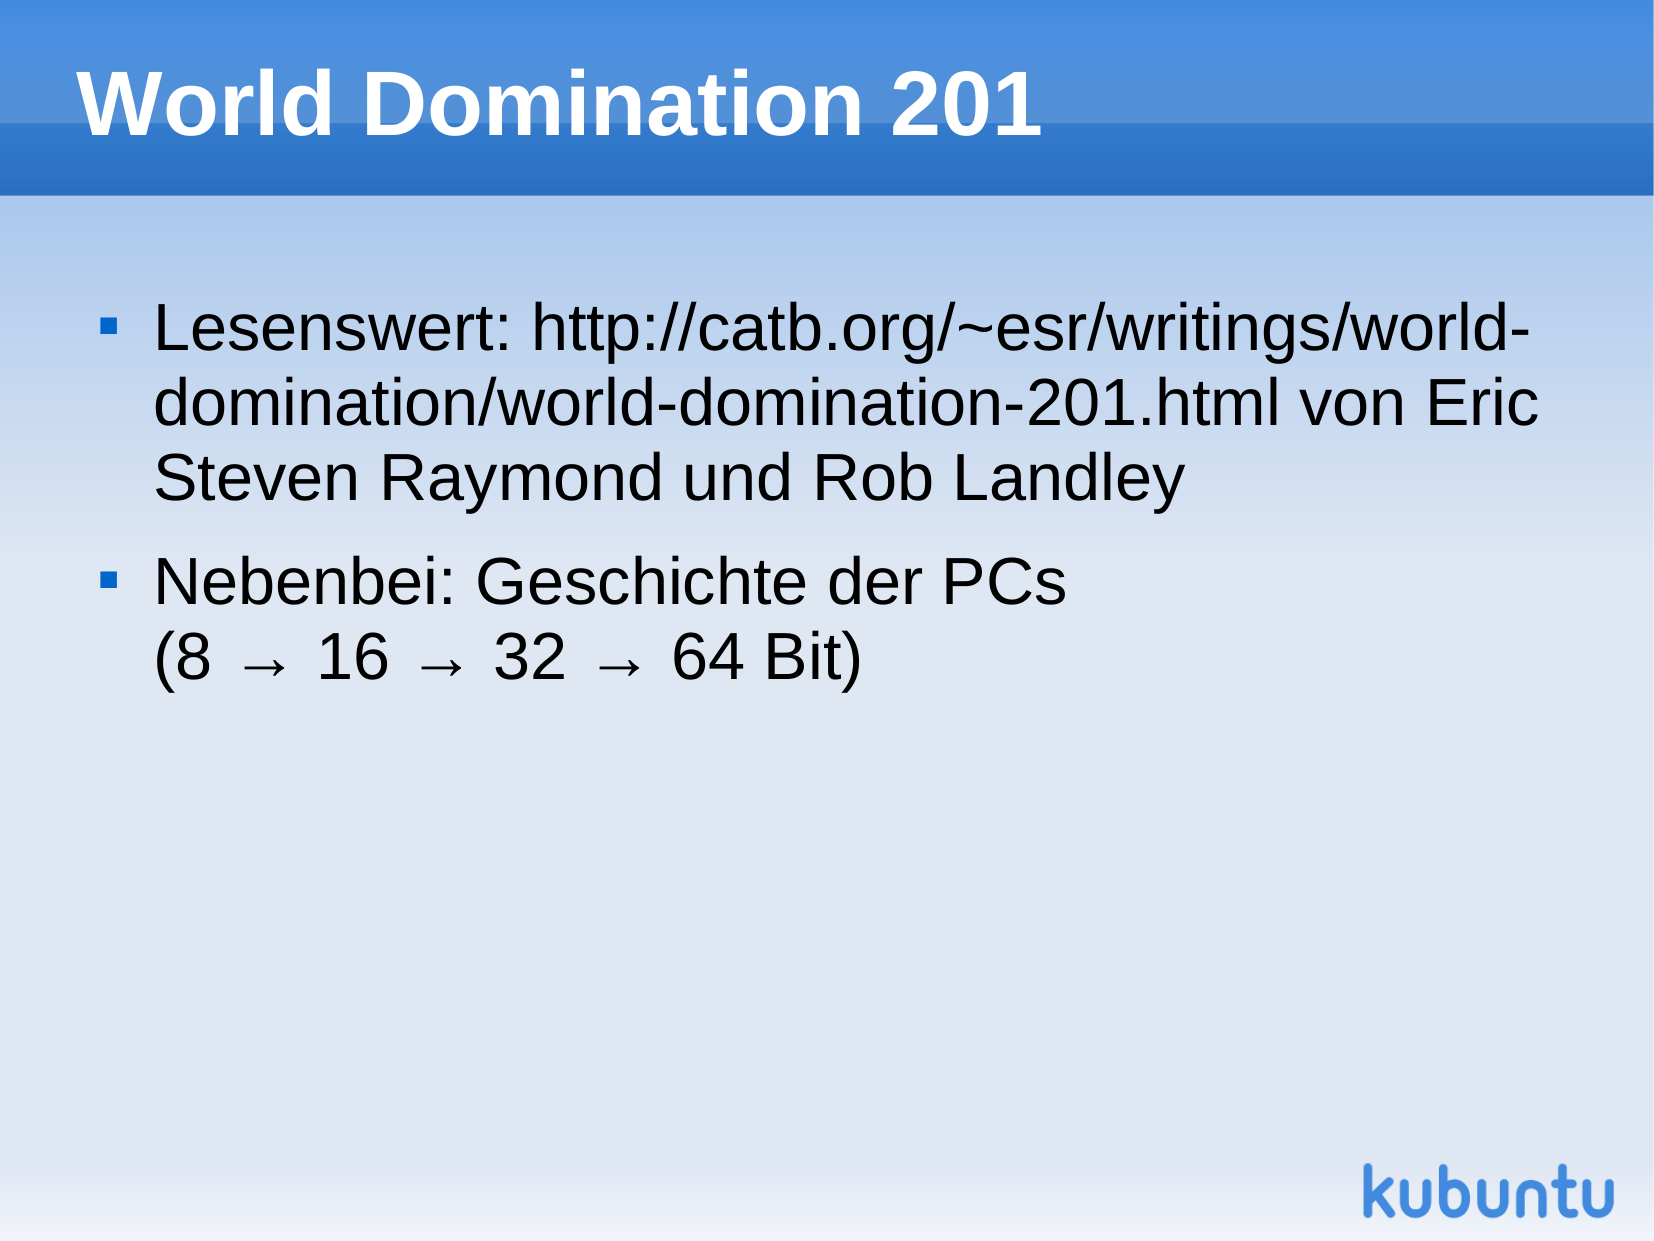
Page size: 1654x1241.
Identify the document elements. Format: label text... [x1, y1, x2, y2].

picture [0, 0, 1654, 1241]
list Lesenswert: http://catb.org/~esr/writings/world-domination/world-domination-201.html von Eric Steven Raymond und Rob Landley Nebenbei: Geschichte der PCs (8 → 16 → 32 → 64 Bit) [82, 290, 1571, 1109]
title World Domination 201 [76, 0, 1565, 208]
